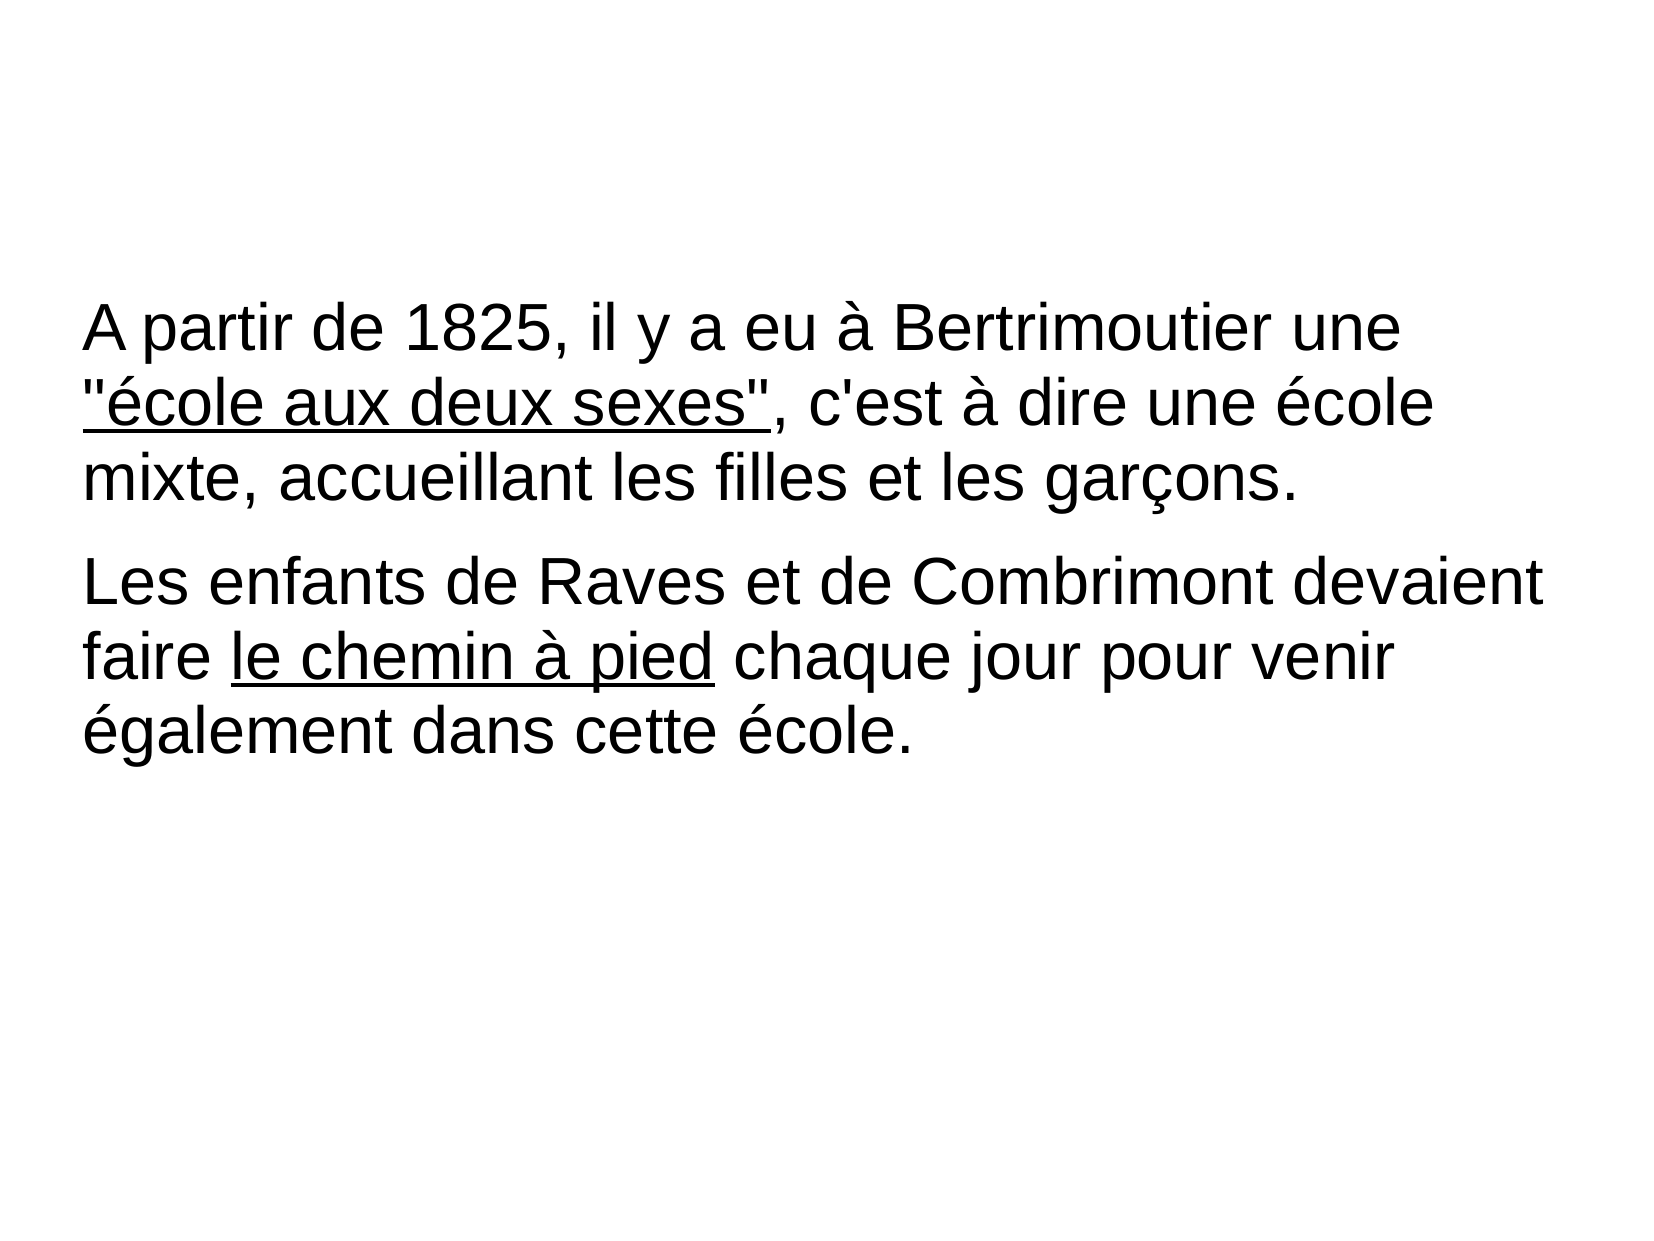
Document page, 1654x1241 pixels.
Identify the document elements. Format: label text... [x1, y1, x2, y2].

list A partir de 1825, il y a eu à Bertrimoutier une "école aux deux sexes", c'est à dire une école mixte, accueillant les filles et les garçons. Les enfants de Raves et de Combrimont devaient faire le chemin à pied chaque jour pour venir également dans cette école. [82, 290, 1571, 1010]
